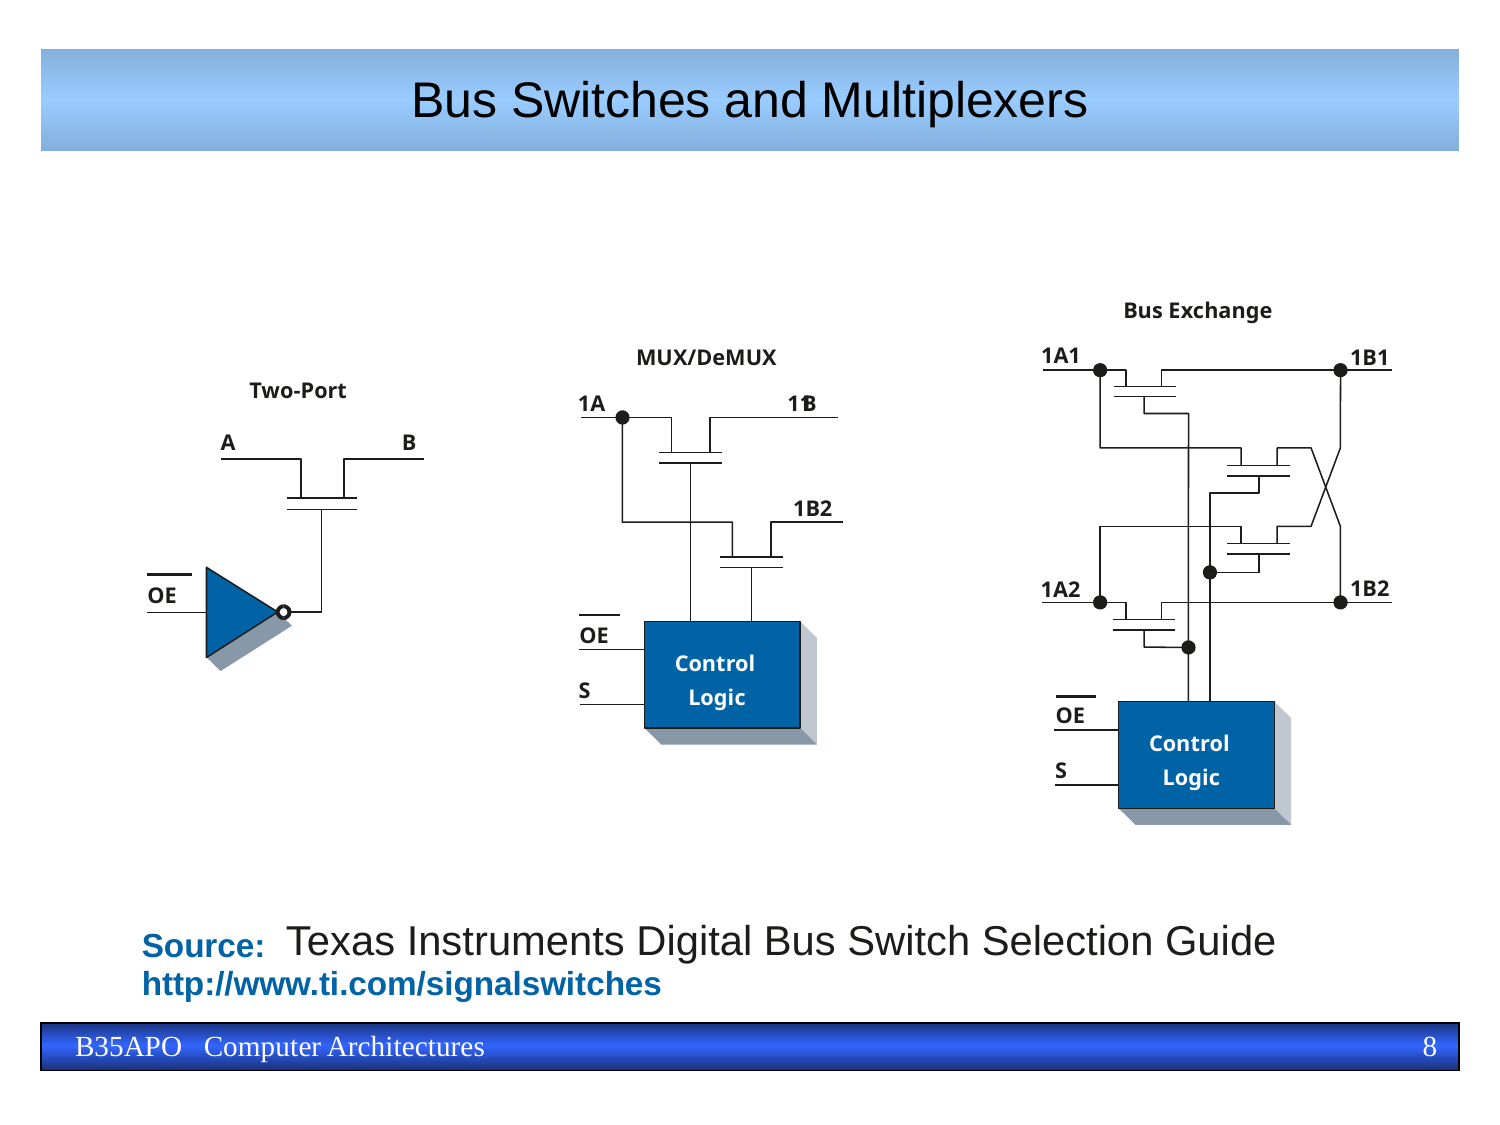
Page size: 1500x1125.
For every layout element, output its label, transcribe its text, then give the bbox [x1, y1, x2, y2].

text_box Source: http://www.ti.com/signalswitches [141, 927, 681, 1003]
text_box OE [1055, 700, 1099, 729]
text_box A [220, 426, 245, 464]
text_box Control [1149, 728, 1265, 762]
text_box B [802, 418, 824, 422]
text_box 1B2 [1349, 573, 1411, 607]
text_box Texas Instruments Digital Bus Switch Selection Guide [285, 918, 1277, 1001]
text_box 11 [787, 418, 802, 422]
text_box 1B2 [793, 492, 854, 526]
title Bus Switches and Multiplexers [41, 49, 1459, 151]
text_box [644, 621, 817, 745]
text_box [615, 410, 630, 425]
text_box [1102, 595, 1108, 602]
text_box 1A [577, 388, 620, 422]
text_box B [401, 426, 426, 464]
text_box S [1054, 755, 1076, 788]
text_box [1333, 595, 1339, 602]
text_box S [578, 675, 600, 708]
text_box [1333, 603, 1348, 610]
text_box B [802, 388, 824, 417]
text_box 1B1 [1349, 341, 1411, 375]
text_box OE [579, 620, 623, 649]
text_box Logic [1162, 762, 1246, 795]
text_box [1181, 640, 1196, 655]
text_box OE [147, 613, 195, 617]
text_box [206, 567, 292, 672]
text_box 1A1 [1040, 340, 1102, 374]
text_box OE [147, 580, 195, 612]
text_box [1093, 363, 1108, 378]
text_box OE [579, 650, 623, 654]
text_box 1A2 [1040, 574, 1102, 607]
text_box MUX/DeMUX [636, 342, 833, 375]
text_box [1333, 363, 1348, 378]
text_box [1202, 565, 1217, 580]
text_box Logic [688, 682, 772, 715]
text_box Bus Exchange [1123, 294, 1342, 328]
text_box [1118, 701, 1292, 825]
text_box Control [674, 648, 791, 682]
text_box [1094, 603, 1108, 610]
text_box [1342, 595, 1348, 602]
text_box 11 [787, 388, 802, 417]
text_box Two-Port [249, 375, 408, 413]
